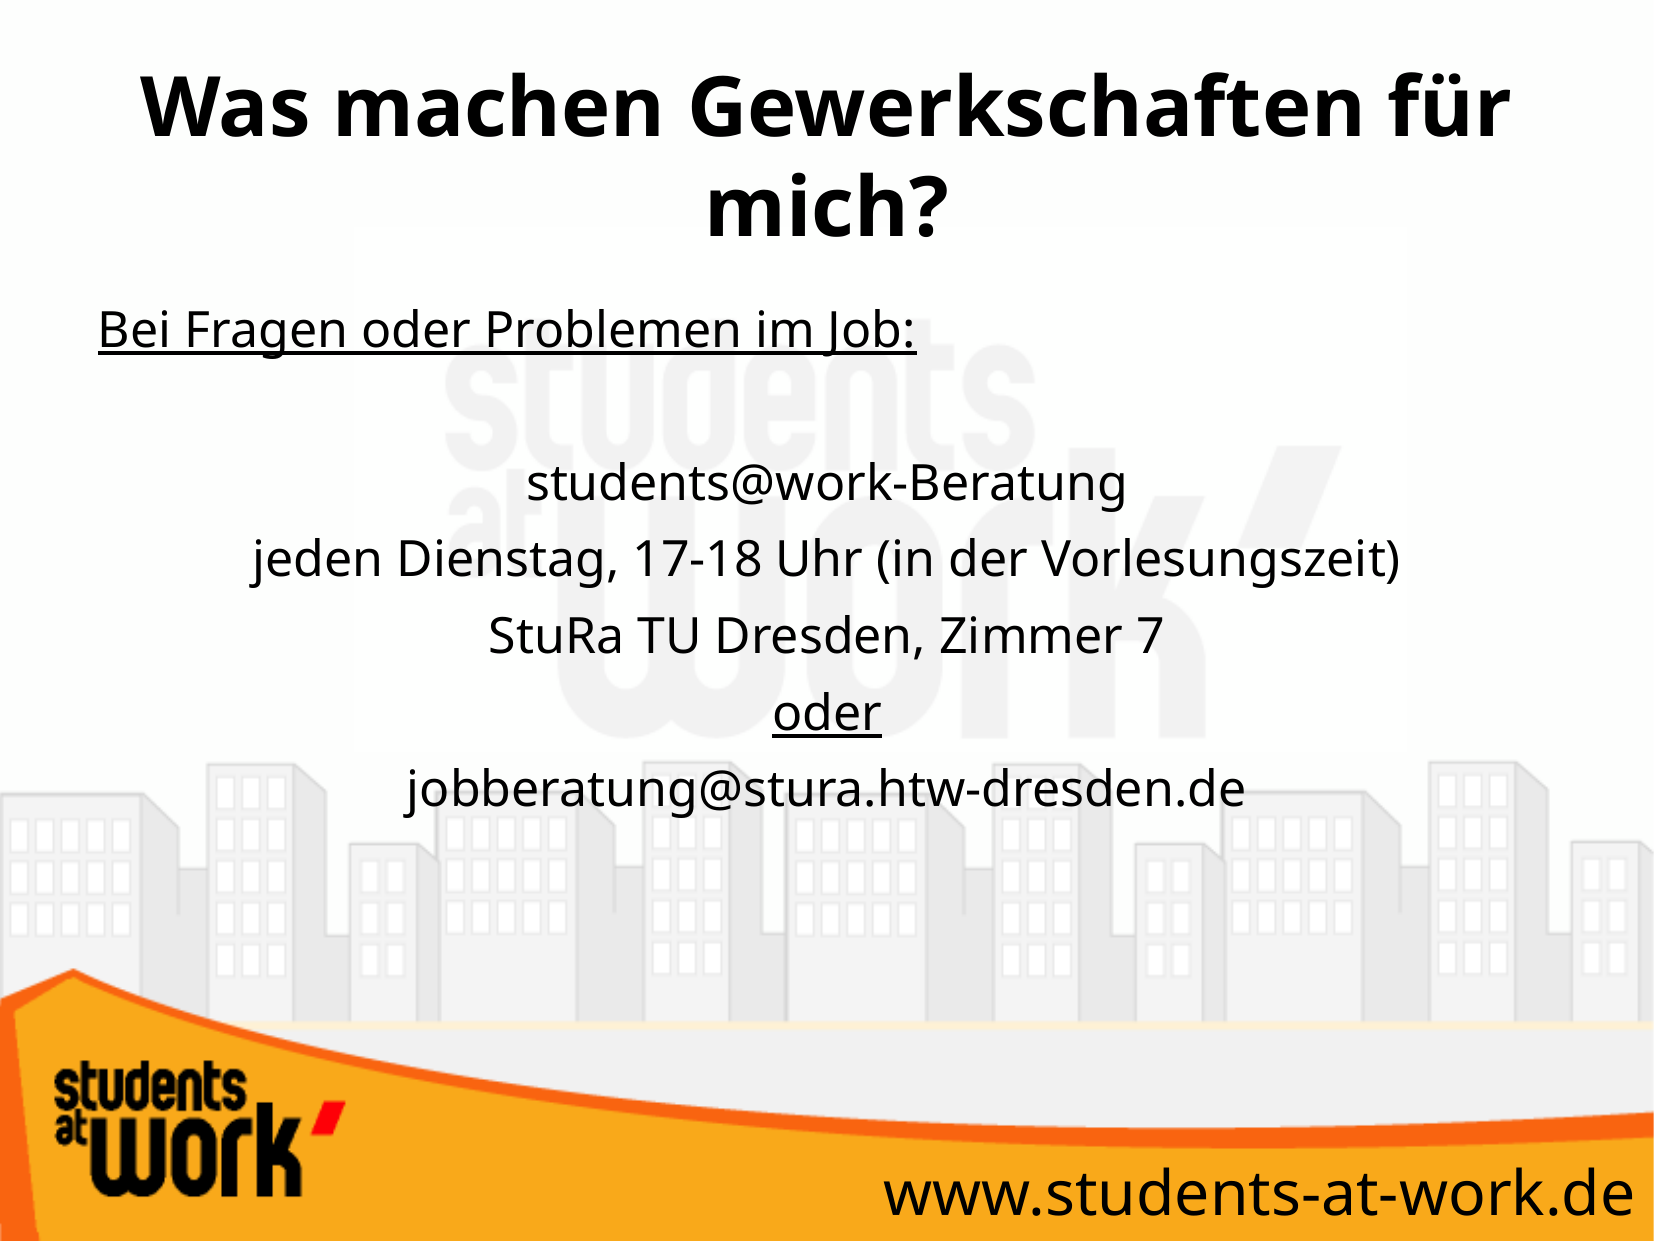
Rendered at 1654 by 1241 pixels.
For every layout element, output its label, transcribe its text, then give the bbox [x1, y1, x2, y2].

title Was machen Gewerkschaften für mich? [82, 45, 1571, 261]
text_box www.students-at-work.de [868, 1145, 1652, 1236]
list Bei Fragen oder Problemen im Job: students@work-Beratung jeden Dienstag, 17-18 Uhr (in der Vorlesungszeit) StuRa TU Dresden, Zimmer 7 oder jobberatung@stura.htw-dresden.de [82, 289, 1571, 978]
picture [0, 0, 1654, 1241]
